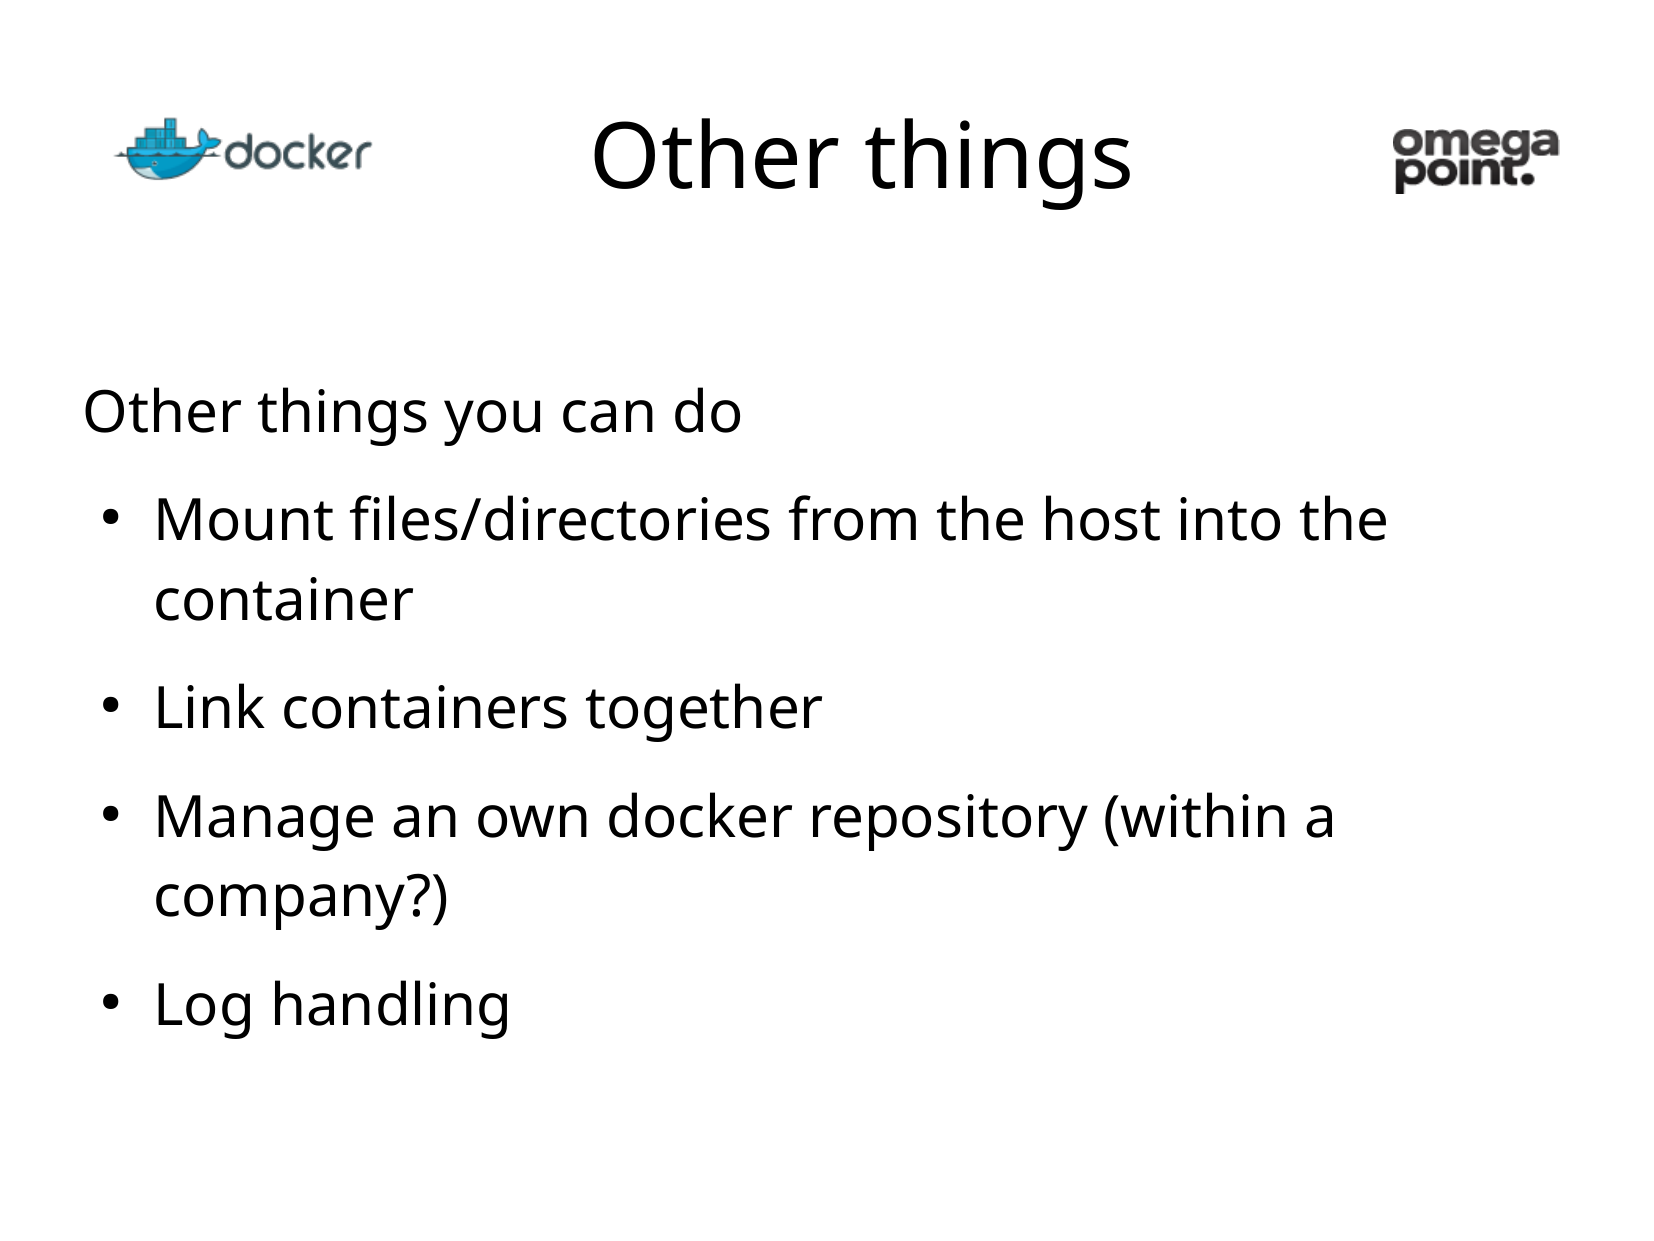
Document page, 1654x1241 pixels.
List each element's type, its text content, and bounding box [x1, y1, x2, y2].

picture [1393, 129, 1560, 194]
picture [99, 94, 390, 204]
title Other things [82, 49, 1571, 257]
list Other things you can do Mount files/directories from the host into the container Link containers together Manage an own docker repository (within a company?) Log handling [82, 369, 1571, 1146]
